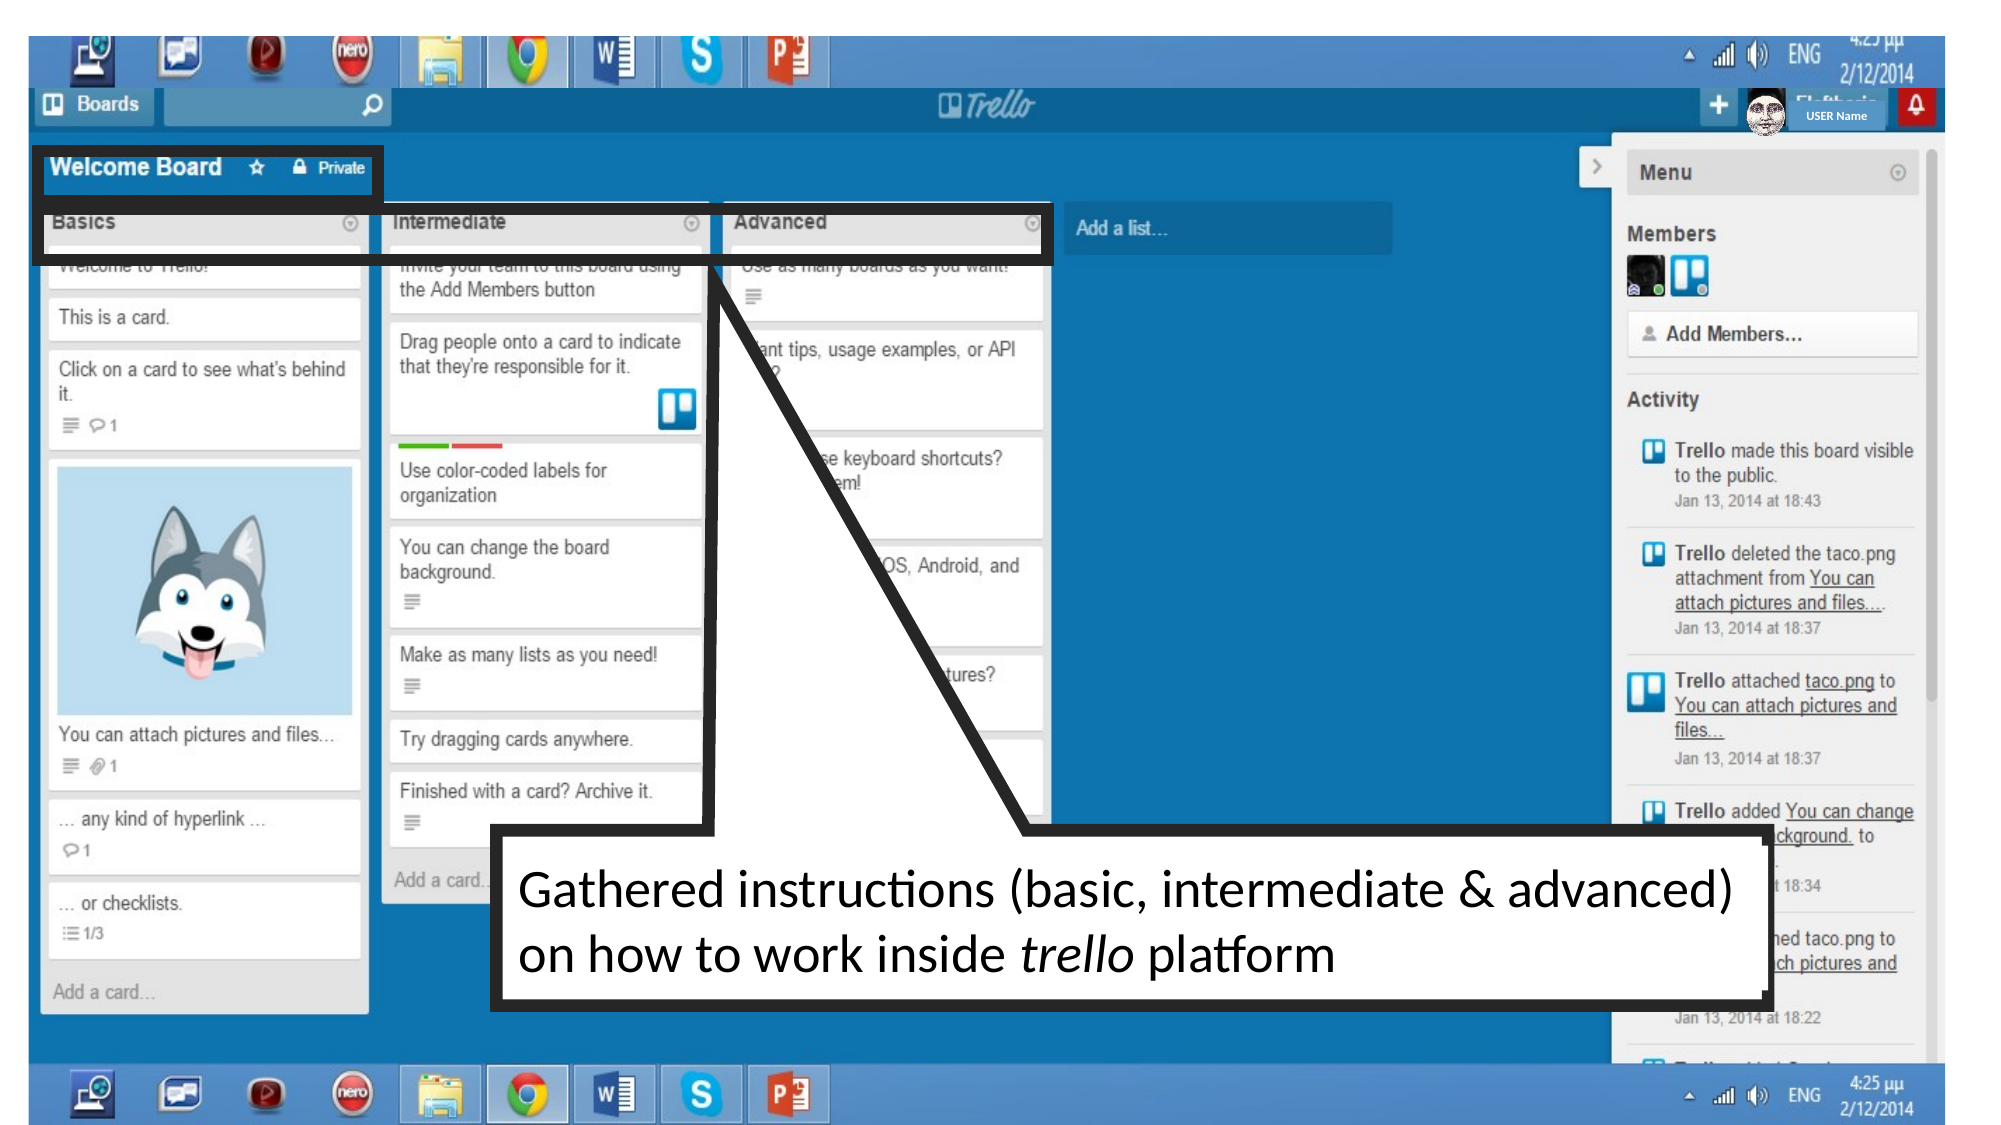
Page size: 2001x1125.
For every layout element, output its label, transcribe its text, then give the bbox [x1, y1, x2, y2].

text_box [496, 280, 1769, 1006]
text_box USER Name [1788, 100, 1886, 131]
picture [691, 36, 713, 75]
picture [28, 36, 1946, 1125]
text_box Gathered instructions (basic, intermediate & advanced) on how to work inside trello platform [503, 845, 1769, 991]
